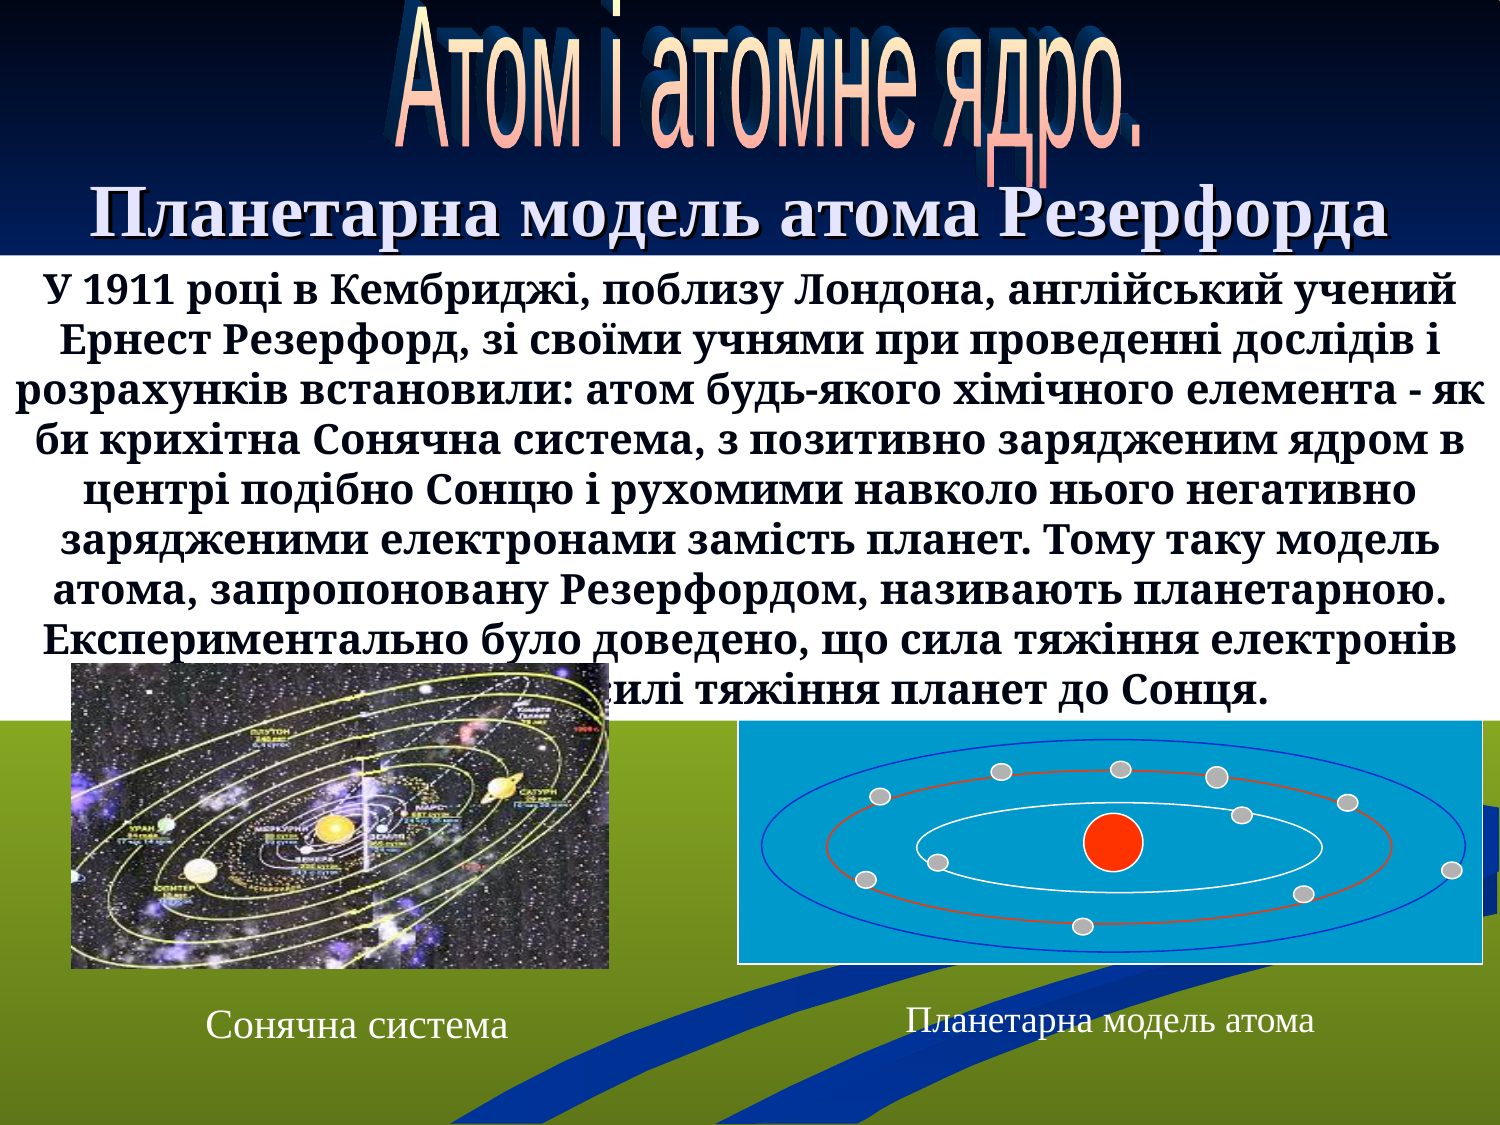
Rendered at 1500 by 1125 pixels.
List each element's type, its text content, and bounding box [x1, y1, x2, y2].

text_box [738, 721, 1482, 964]
text_box У 1911 році в Кембриджі, поблизу Лондона, англійський учений Ернест Резерфорд, зі своїми учнями при проведенні дослідів і розрахунків встановили: атом будь-якого хімічного елемента - як би крихітна Сонячна система, з позитивно зарядженим ядром в центрі подібно Сонцю і рухомими навколо нього негативно зарядженими електронами замість планет. Тому таку модель атома, запропоновану Резерфордом, називають планетарною. Експериментально було доведено, що сила тяжіння електронів до ядра подібна силі тяжіння планет до Сонця. [0, 255, 1500, 671]
text_box Планетарна модель атома [832, 987, 1398, 1048]
title Планетарна модель атома Резерфорда [64, 148, 1415, 255]
text_box Сонячна система [190, 989, 579, 1055]
picture [71, 663, 609, 969]
